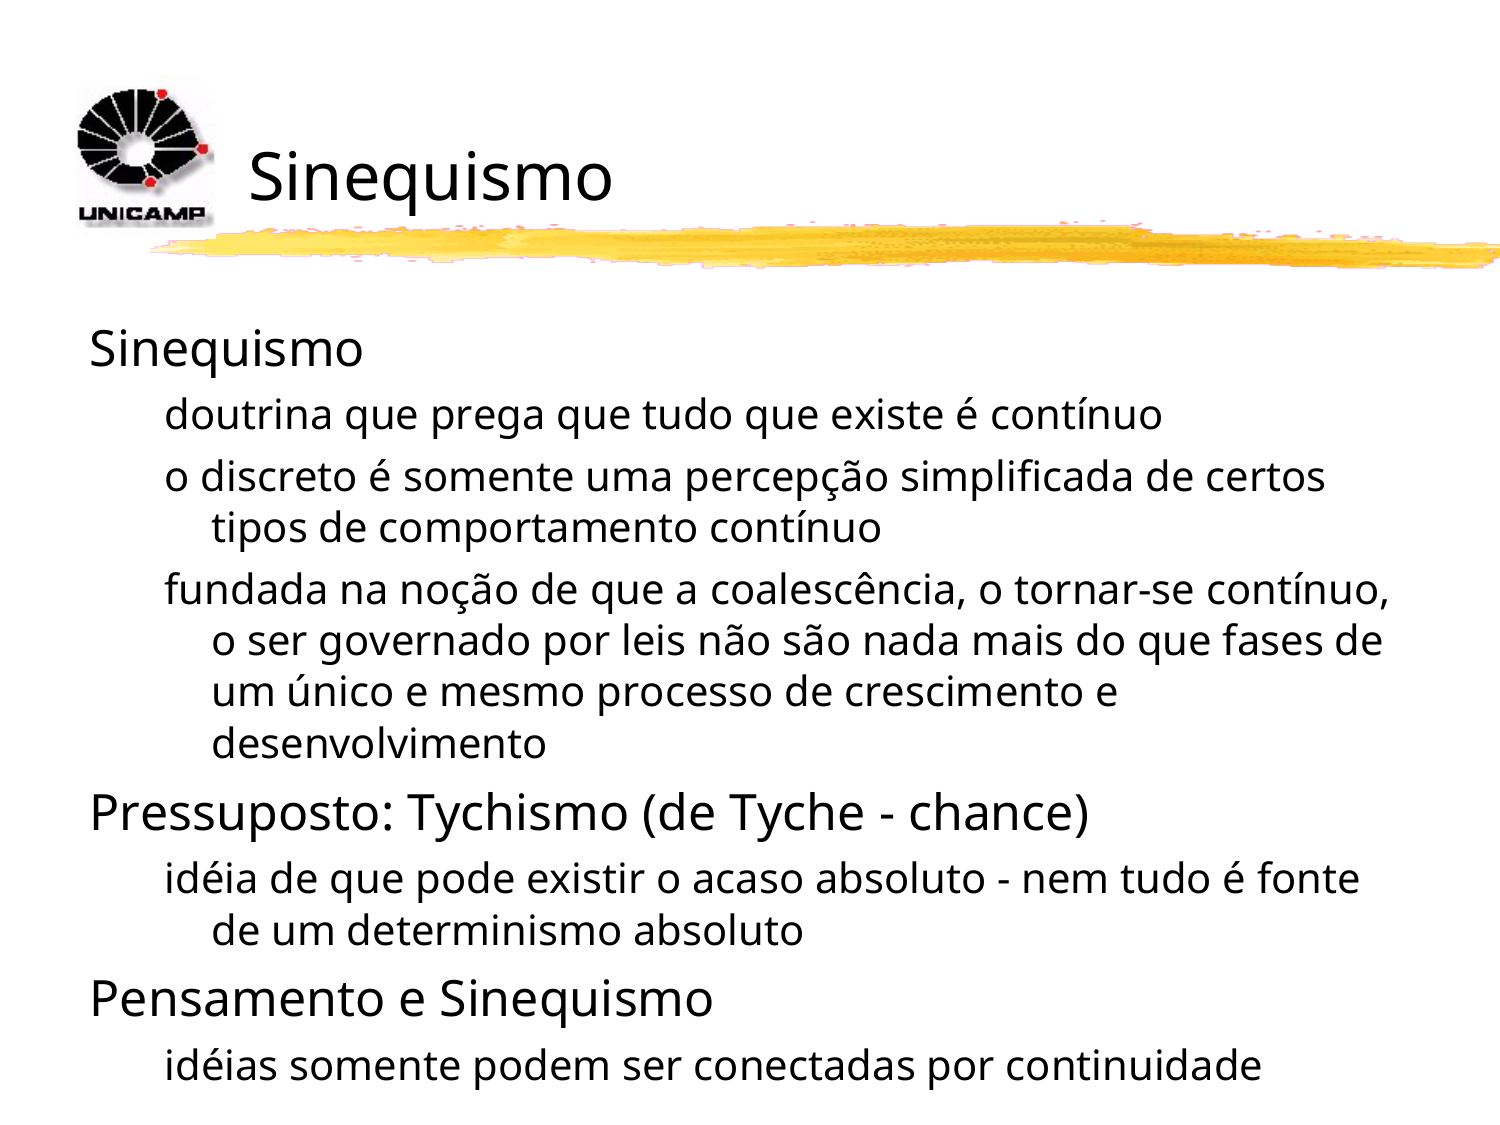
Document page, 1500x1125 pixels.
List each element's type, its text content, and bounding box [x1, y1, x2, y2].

picture [75, 74, 1500, 279]
title Sinequismo [233, 37, 1434, 225]
list Sinequismo doutrina que prega que tudo que existe é contínuo o discreto é somente uma percepção simplificada de certos tipos de comportamento contínuo fundada na noção de que a coalescência, o tornar-se contínuo, o ser governado por leis não são nada mais do que fases de um único e mesmo processo de crescimento e desenvolvimento Pressuposto: Tychismo (de Tyche - chance) idéia de que pode existir o acaso absoluto - nem tudo é fonte de um determinismo absoluto Pensamento e Sinequismo idéias somente podem ser conectadas por continuidade [74, 309, 1417, 994]
